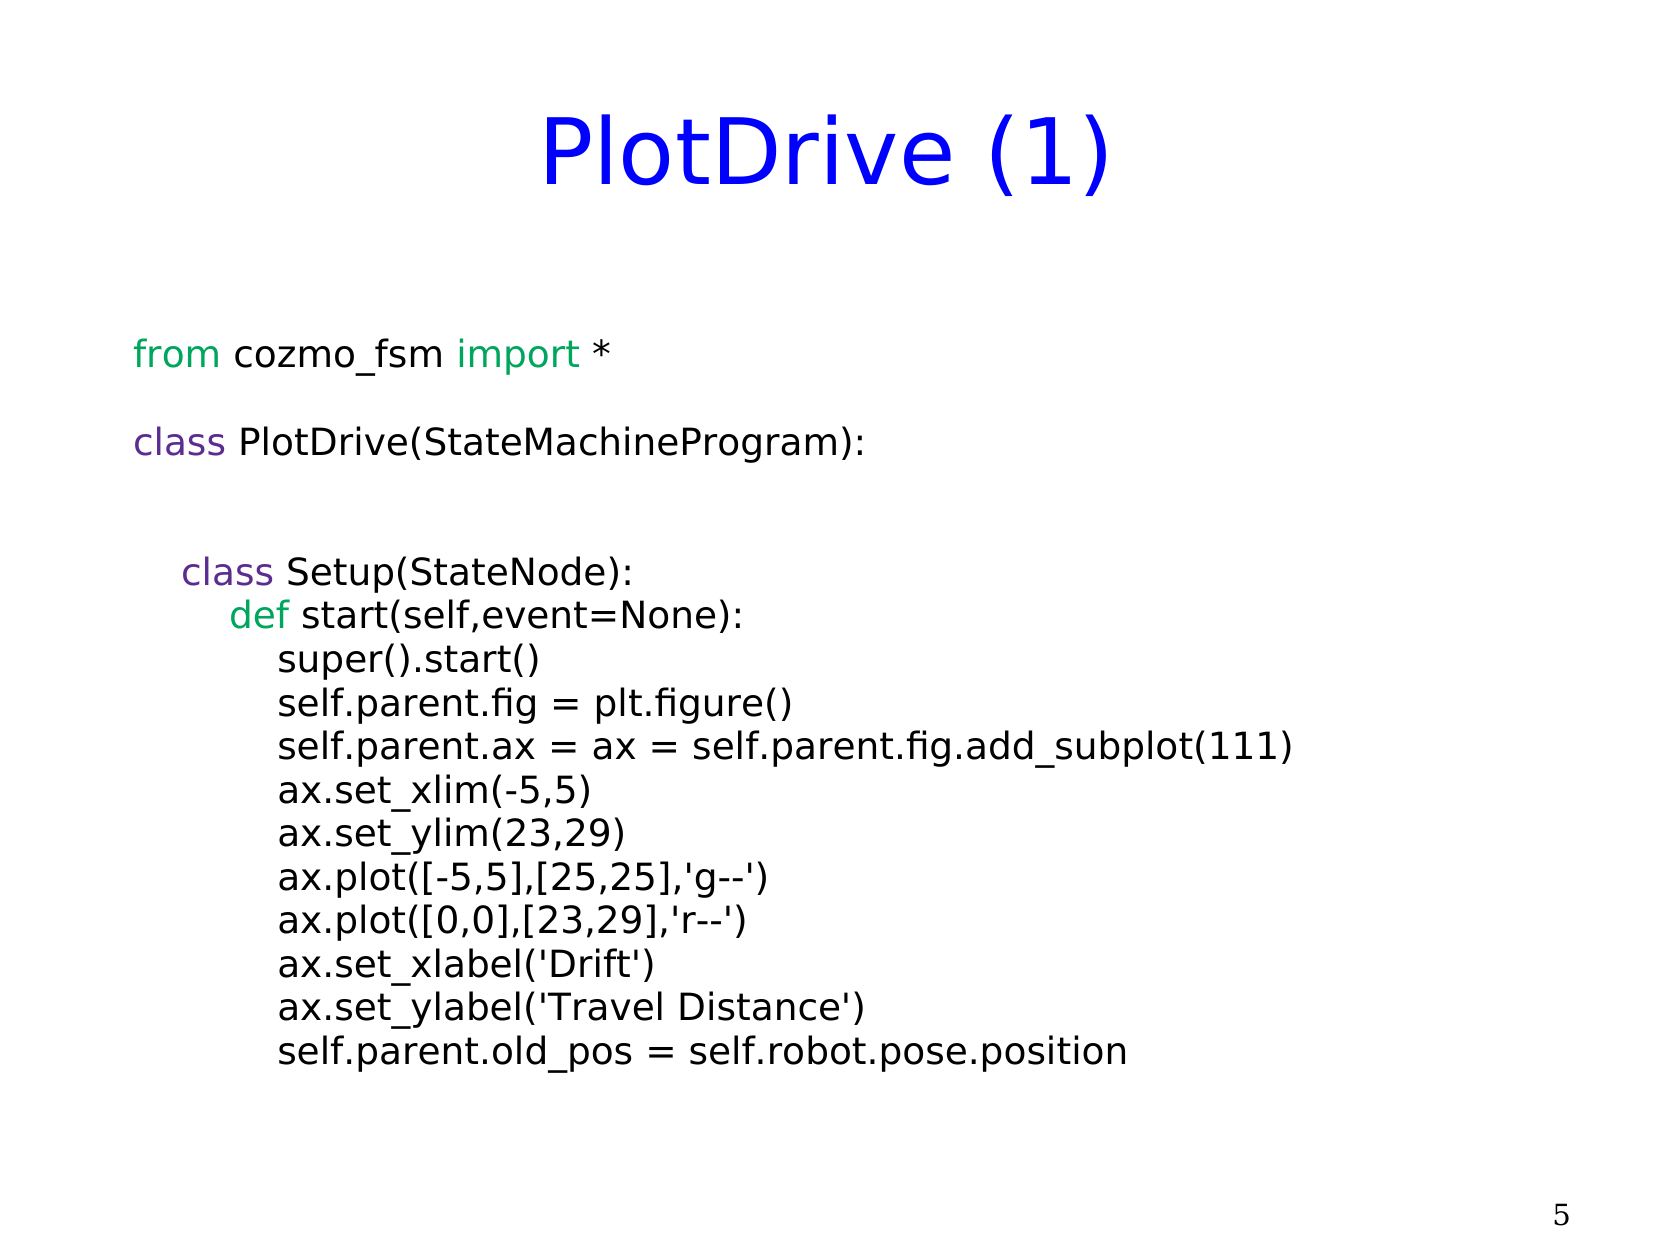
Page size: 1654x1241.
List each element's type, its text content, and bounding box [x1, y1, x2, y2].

text_box from cozmo_fsm import * class PlotDrive(StateMachineProgram): class Setup(StateNode): def start(self,event=None): super().start() self.parent.fig = plt.figure() self.parent.ax = ax = self.parent.fig.add_subplot(111) ax.set_xlim(-5,5) ax.set_ylim(23,29) ax.plot([-5,5],[25,25],'g--') ax.plot([0,0],[23,29],'r--') ax.set_xlabel('Drift') ax.set_ylabel('Travel Distance') self.parent.old_pos = self.robot.pose.position [118, 325, 1603, 1212]
title PlotDrive (1) [82, 49, 1571, 257]
